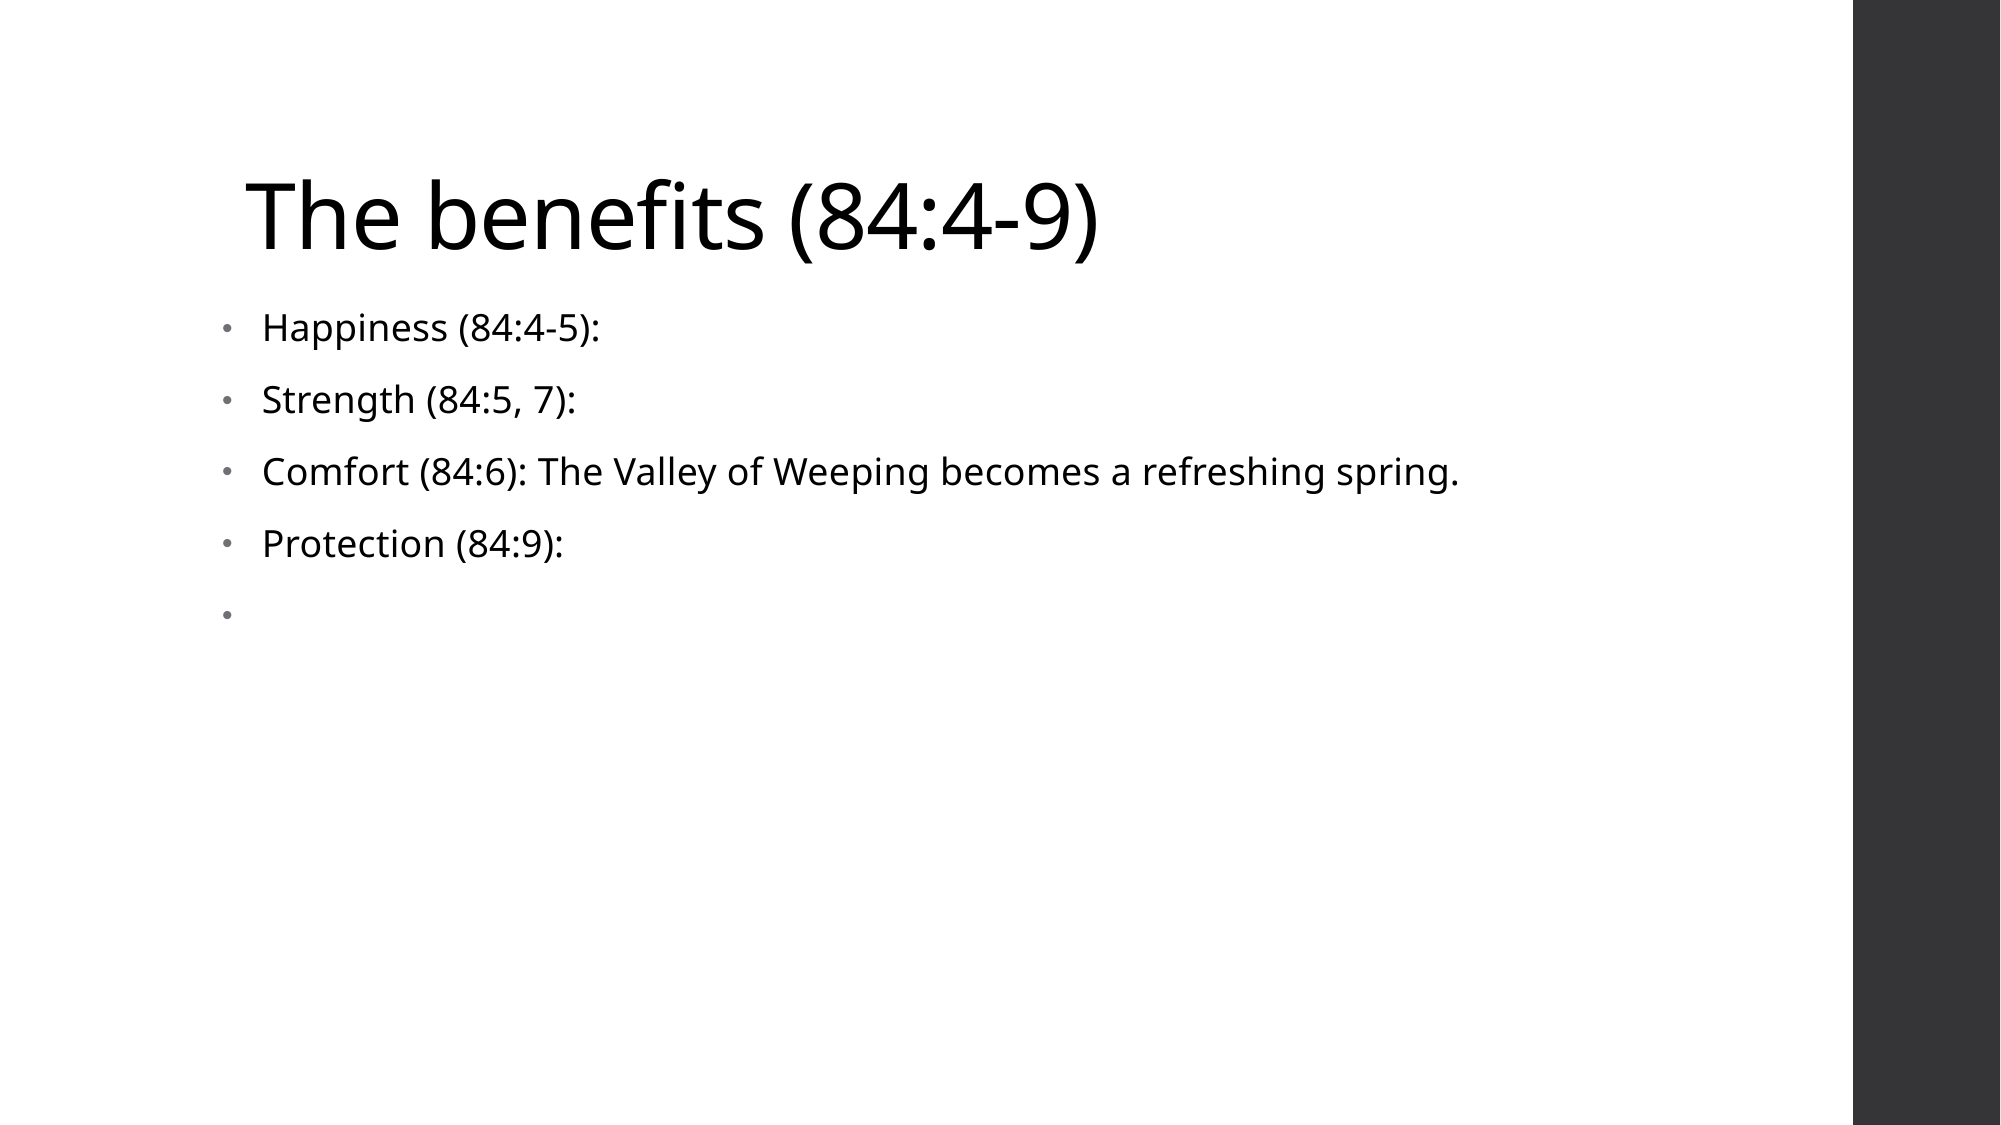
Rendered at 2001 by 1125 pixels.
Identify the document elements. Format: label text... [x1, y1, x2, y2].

title The benefits (84:4-9) [206, 60, 1797, 278]
list Happiness (84:4-5): Strength (84:5, 7): Comfort (84:6): The Valley of Weeping becomes a refreshing spring. Protection (84:9): [206, 299, 1617, 1014]
